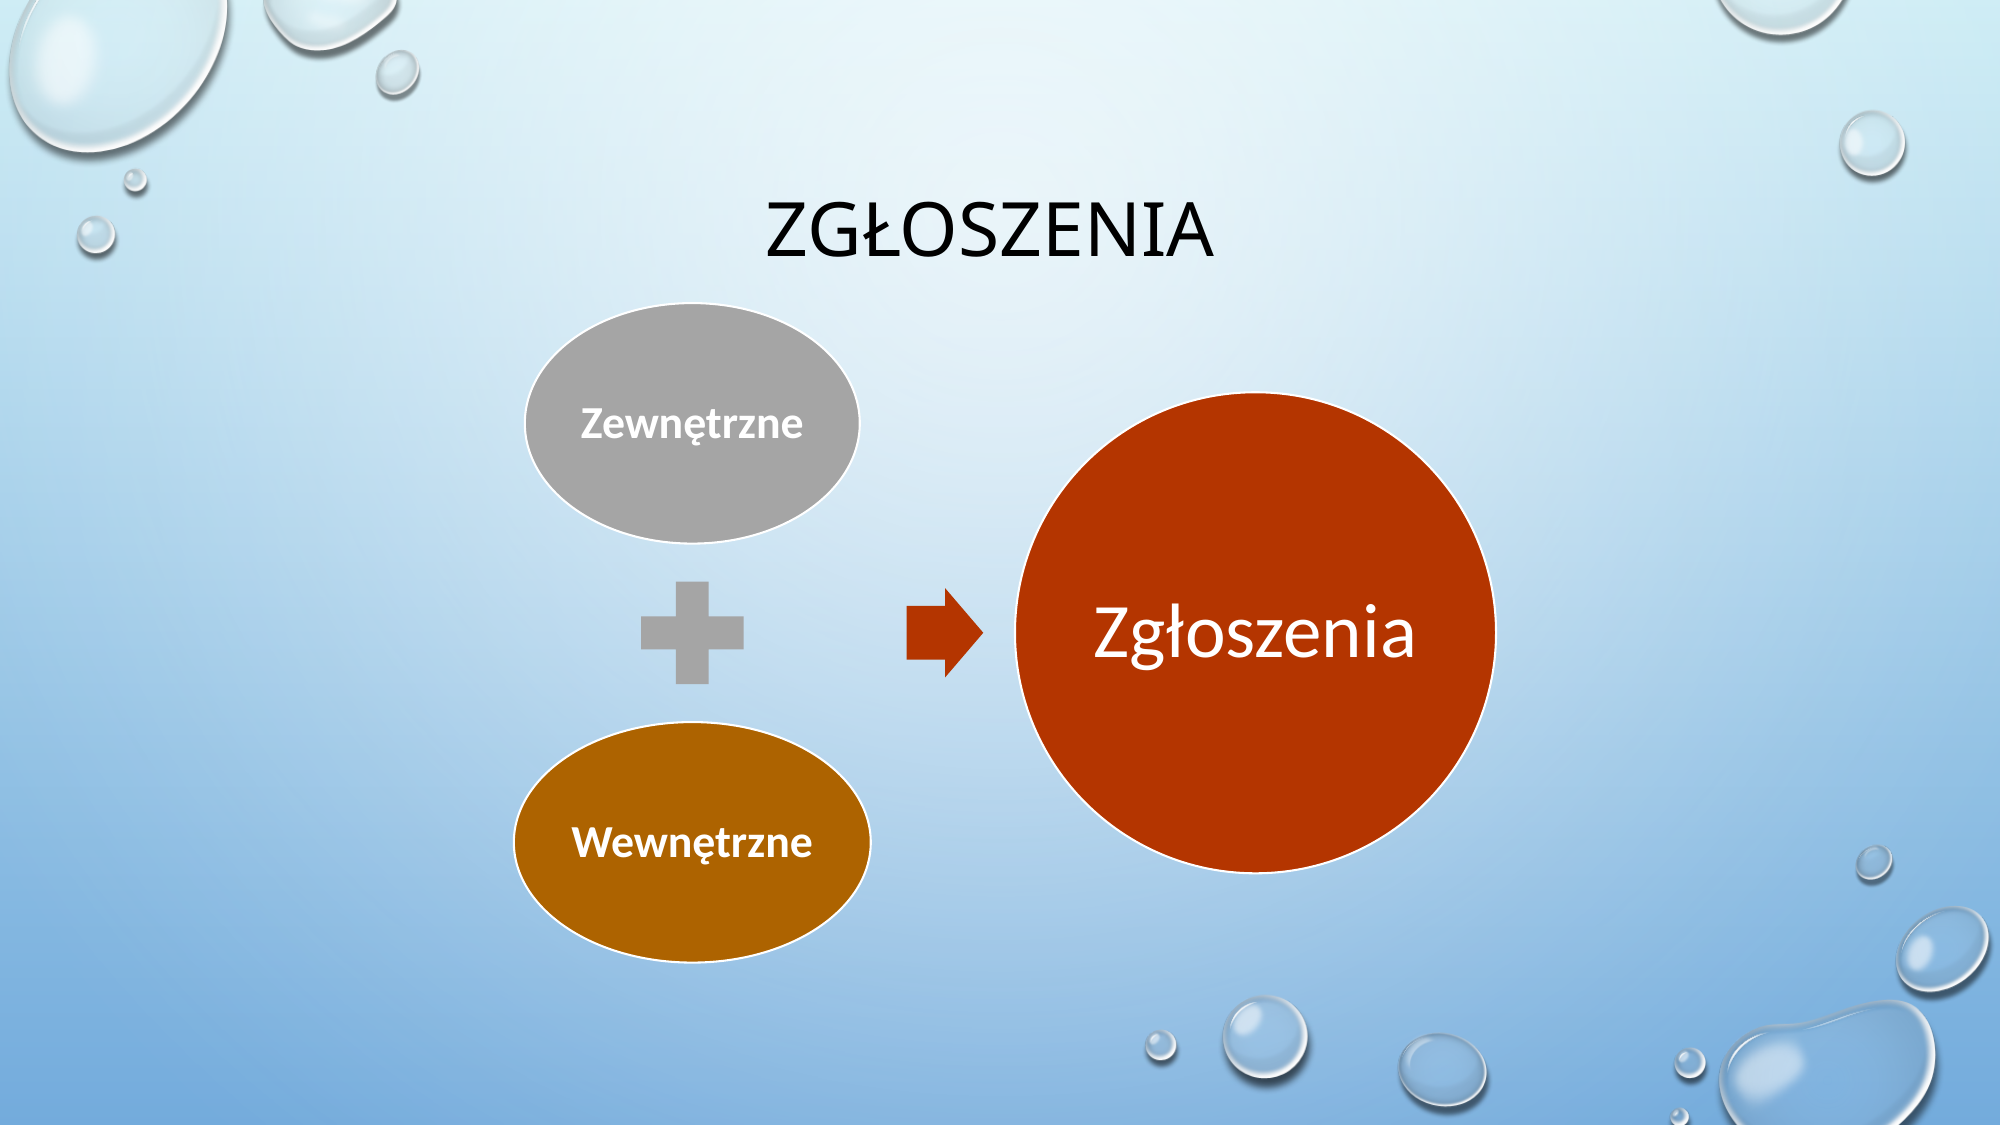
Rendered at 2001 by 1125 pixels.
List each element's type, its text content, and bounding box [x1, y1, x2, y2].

text_box Zgłoszenia [1014, 392, 1497, 874]
text_box [906, 588, 984, 678]
text_box Zewnętrzne [524, 303, 860, 544]
text_box [641, 581, 744, 685]
text_box Wewnętrzne [513, 722, 871, 963]
title Zgłoszenia [149, 101, 1851, 364]
